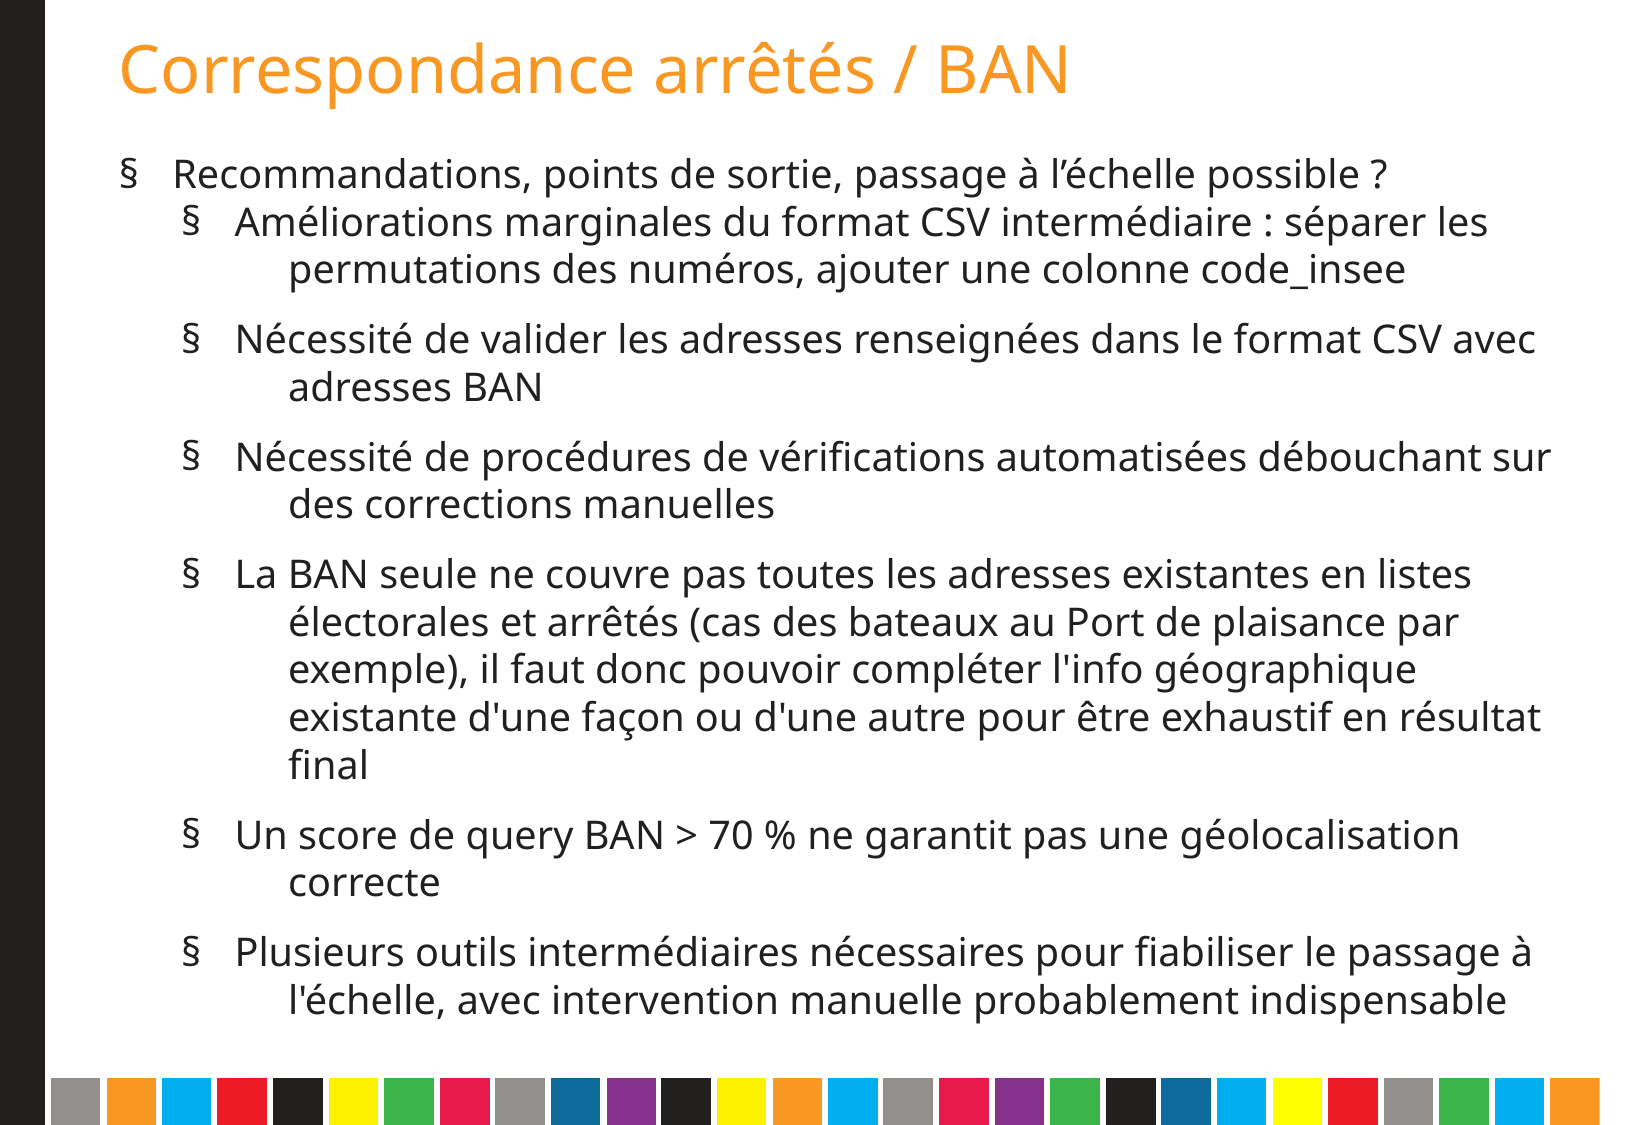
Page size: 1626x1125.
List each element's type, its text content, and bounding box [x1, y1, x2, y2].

list Recommandations, points de sortie, passage à l’échelle possible ? Améliorations marginales du format CSV intermédiaire : séparer les permutations des numéros, ajouter une colonne code_insee Nécessité de valider les adresses renseignées dans le format CSV avec adresses BAN Nécessité de procédures de vérifications automatisées débouchant sur des corrections manuelles La BAN seule ne couvre pas toutes les adresses existantes en listes électorales et arrêtés (cas des bateaux au Port de plaisance par exemple), il faut donc pouvoir compléter l'info géographique existante d'une façon ou d'une autre pour être exhaustif en résultat final Un score de query BAN > 70 % ne garantit pas une géolocalisation correcte Plusieurs outils intermédiaires nécessaires pour fiabiliser le passage à l'échelle, avec intervention manuelle probablement indispensable [103, 141, 1581, 1036]
title Correspondance arrêtés / BAN [103, 19, 1368, 173]
